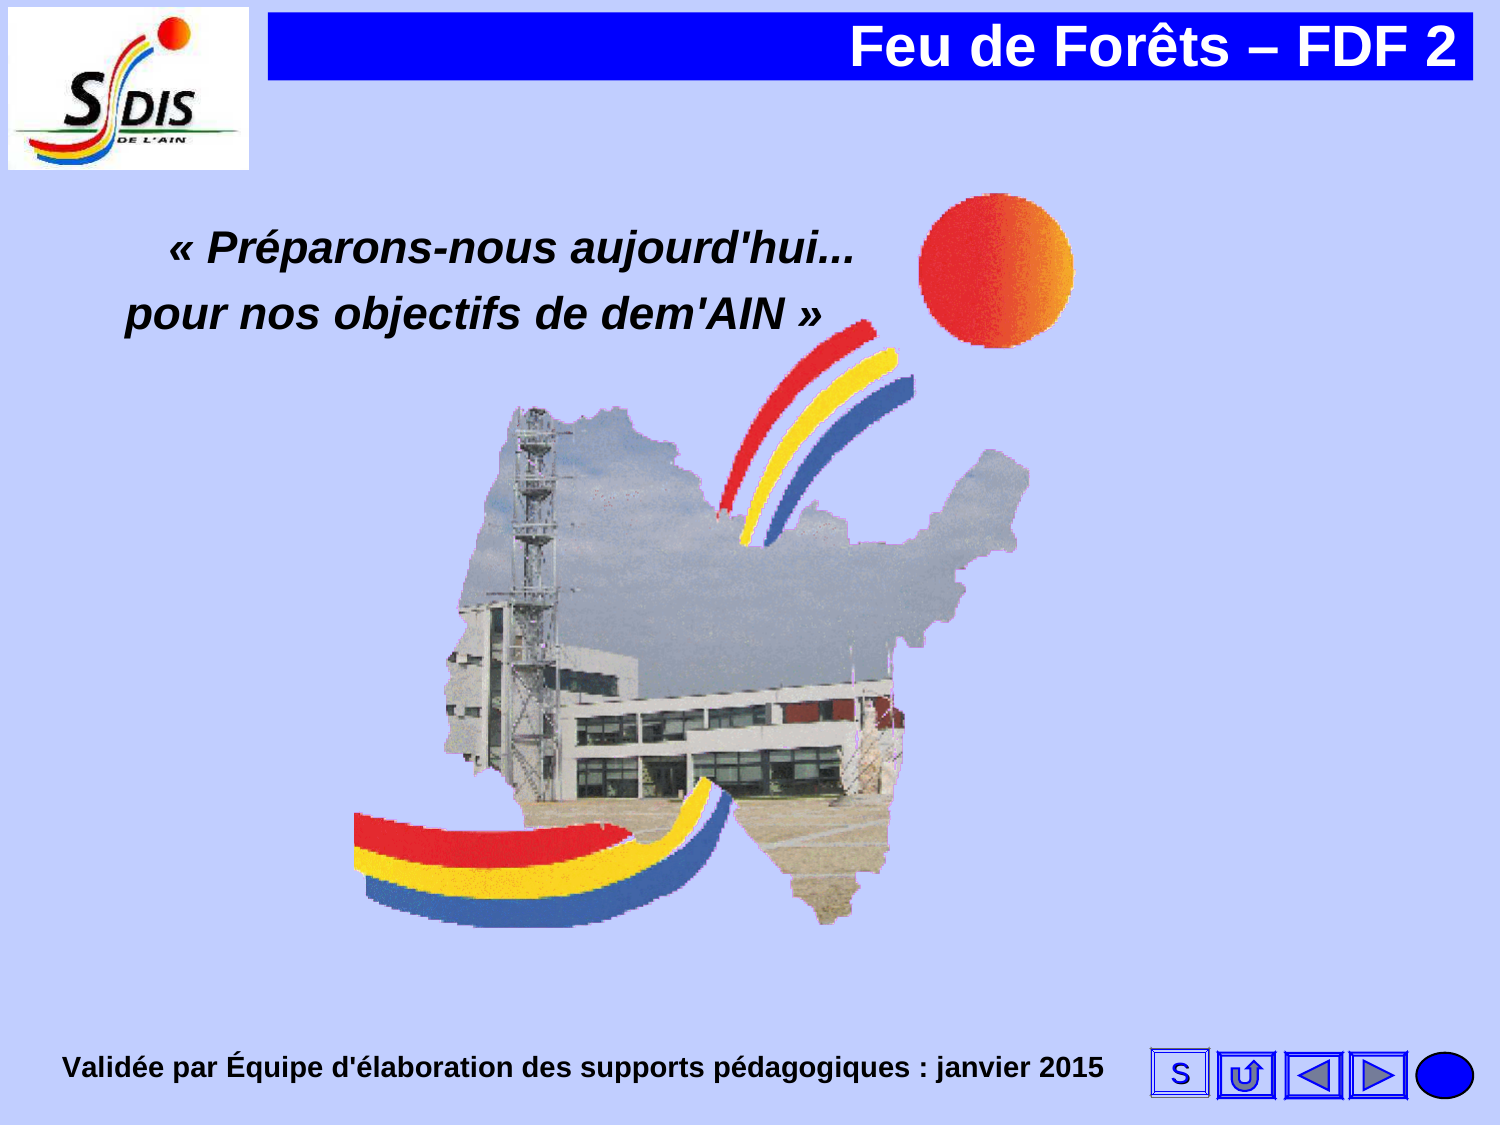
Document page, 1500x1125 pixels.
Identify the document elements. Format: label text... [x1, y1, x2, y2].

text_box Feu de Forêts – FDF 2 [267, 12, 354, 81]
picture [354, 0, 1150, 1125]
text_box [1416, 1052, 1474, 1099]
text_box Validée par Équipe d'élaboration des supports pédagogiques : janvier 2015 [46, 1010, 1121, 1092]
text_box Feu de Forêts – FDF 2 [1150, 12, 1474, 81]
list « Préparons-nous aujourd'hui... pour nos objectifs de dem'AIN » [53, 214, 916, 463]
picture [8, 7, 249, 170]
